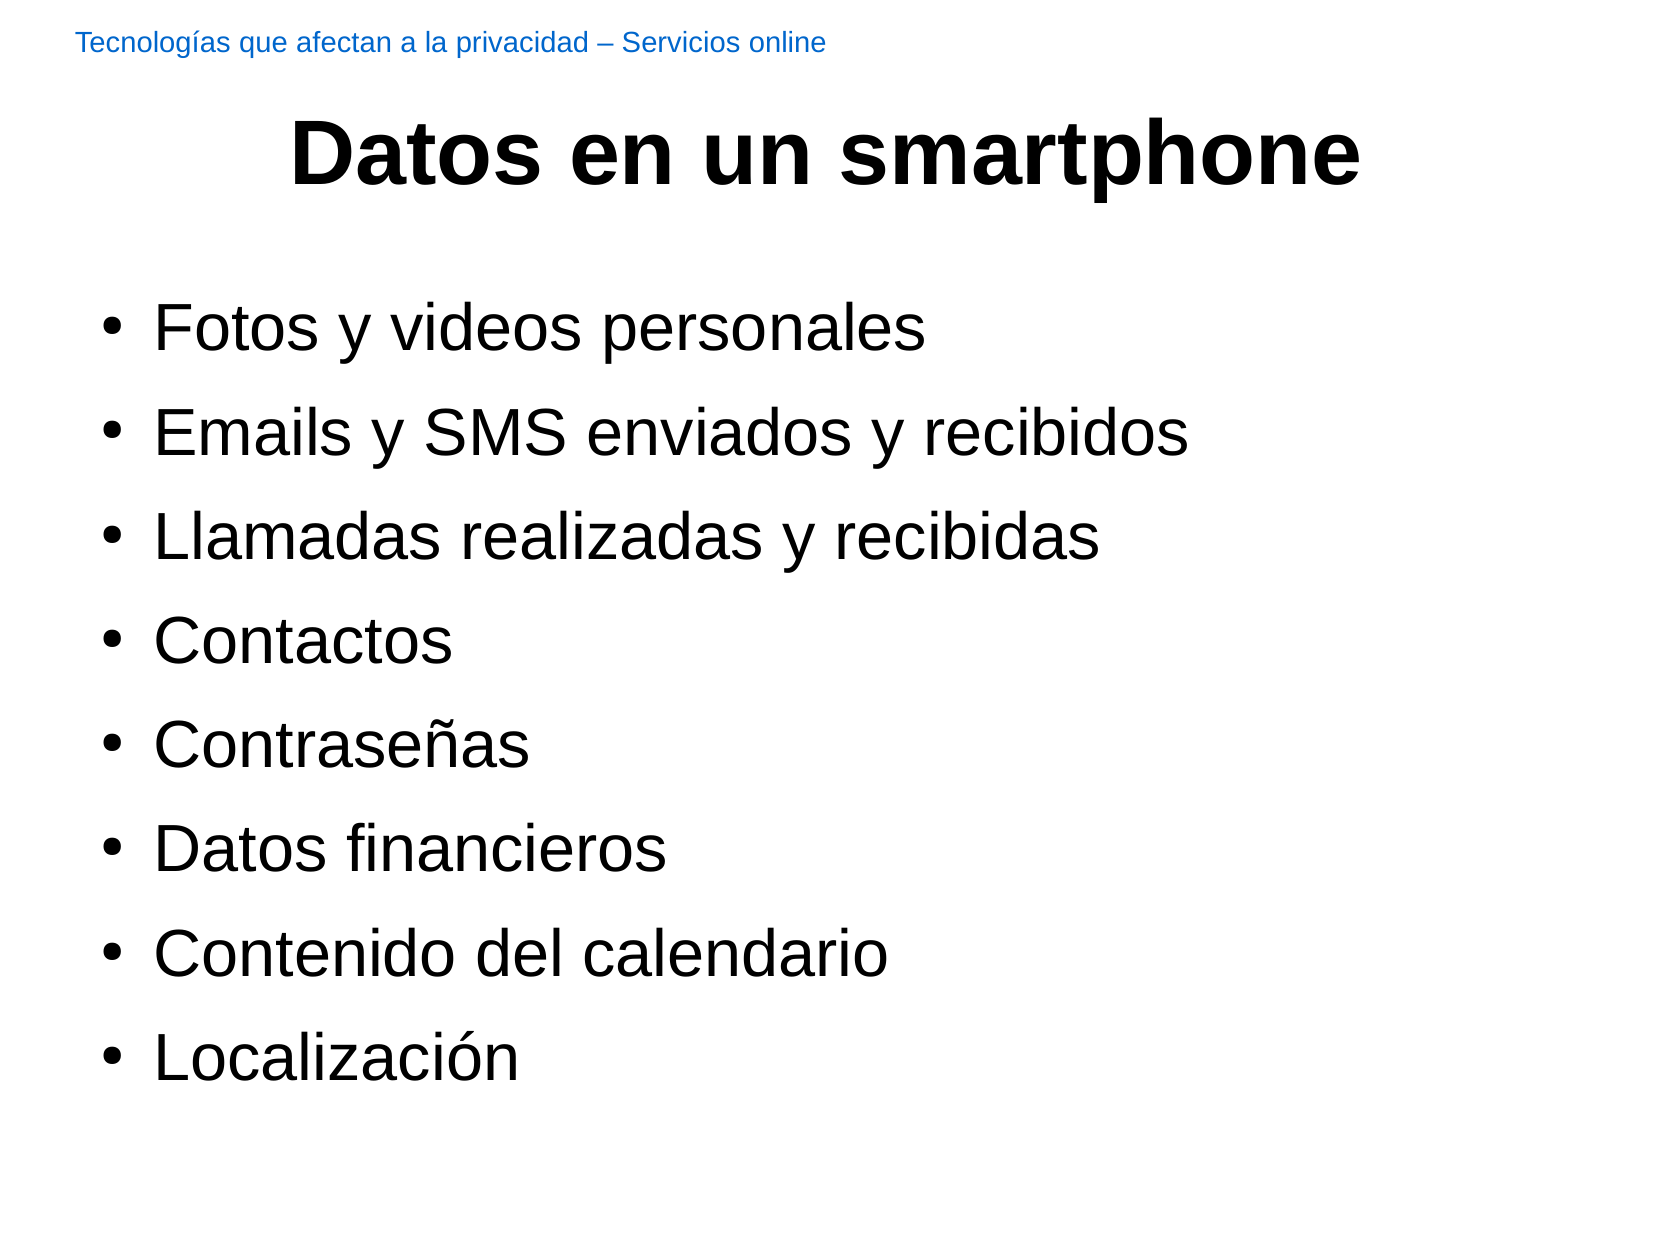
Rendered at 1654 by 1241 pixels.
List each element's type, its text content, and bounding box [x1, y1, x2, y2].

list Fotos y videos personales Emails y SMS enviados y recibidos Llamadas realizadas y recibidas Contactos Contraseñas Datos financieros Contenido del calendario Localización [82, 290, 1571, 1010]
title Datos en un smartphone [82, 49, 1571, 257]
text_box Tecnologías que afectan a la privacidad – Servicios online [60, 18, 961, 66]
